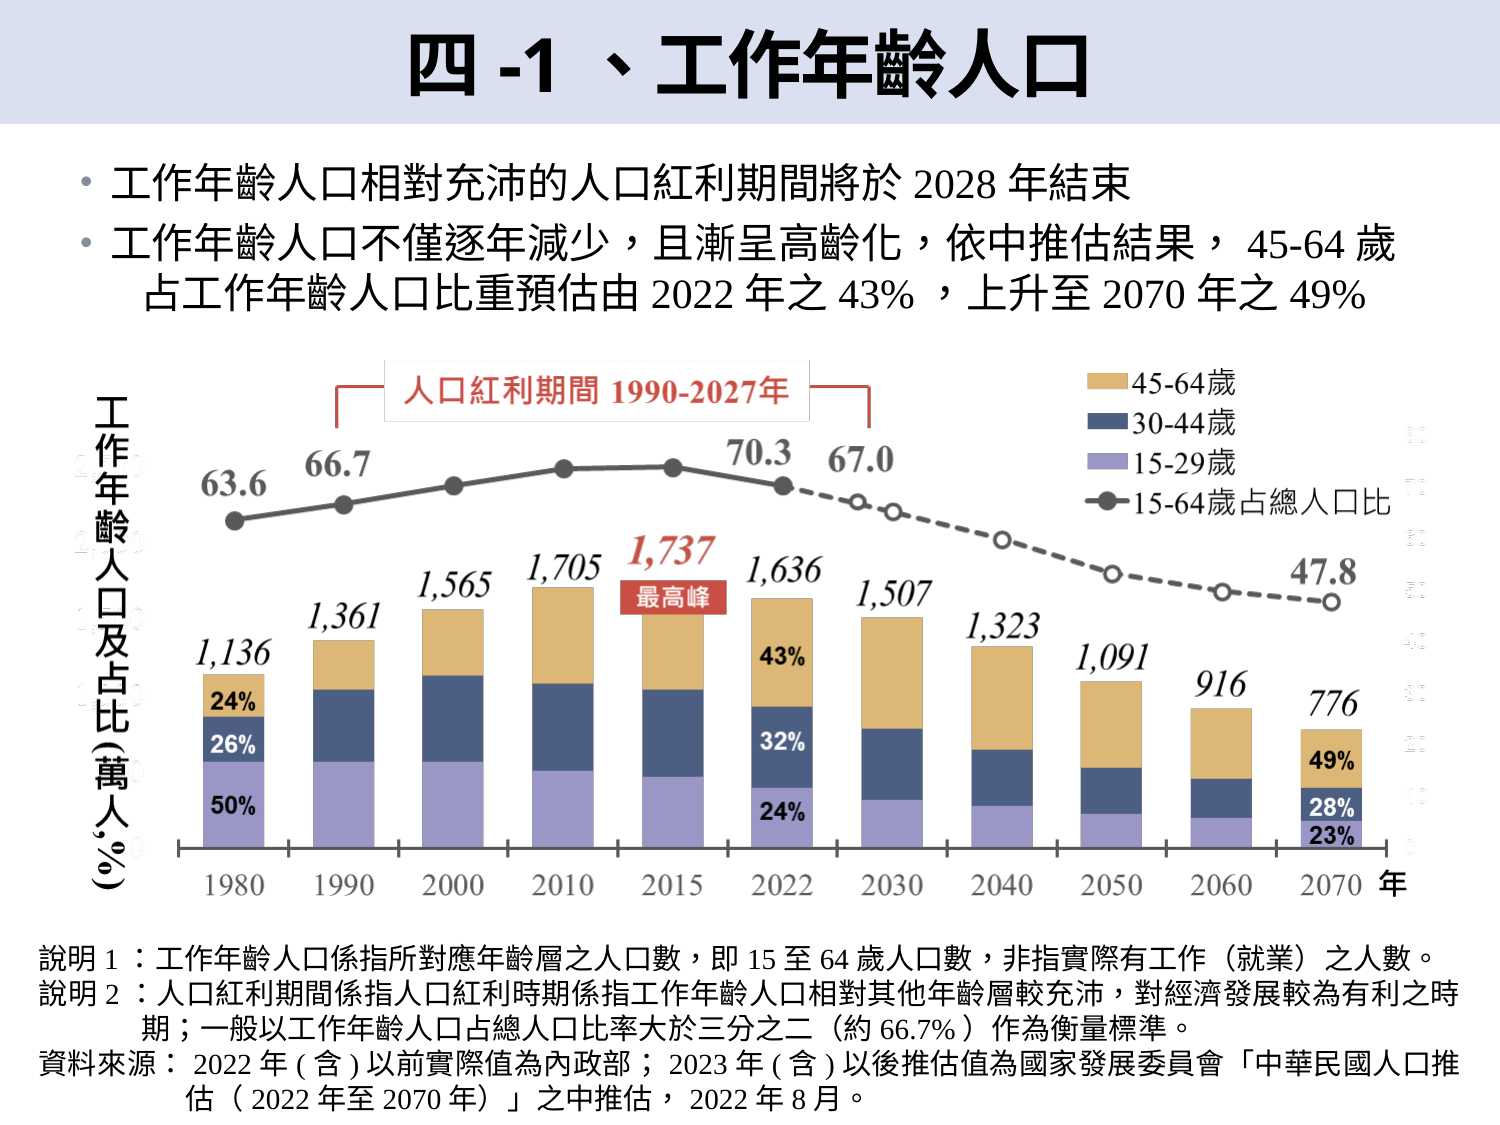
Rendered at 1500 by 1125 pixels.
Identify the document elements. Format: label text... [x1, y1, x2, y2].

text_box 說明1：工作年齡人口係指所對應年齡層之人口數，即15至64歲人口數，非指實際有工作（就業）之人數。 說明2：人口紅利期間係指人口紅利時期係指工作年齡人口相對其他年齡層較充沛，對經濟發展較為有利之時期；一般以工作年齡人口占總人口比率大於三分之二（約66.7%）作為衡量標準。 資料來源：2022年(含)以前實際值為內政部；2023年(含)以後推估值為國家發展委員會「中華民國人口推估（2022年至2070年）」之中推估，2022年8月。 [23, 933, 1477, 1125]
text_box 工作年齡人口相對充沛的人口紅利期間將於2028年結束 工作年齡人口不僅逐年減少，且漸呈高齡化，依中推估結果，45-64歲占工作年齡人口比重預估由2022年之43%，上升至2070年之49% [64, 149, 1436, 329]
title 四-1、工作年齡人口 [0, 0, 1500, 125]
picture [70, 349, 1430, 913]
